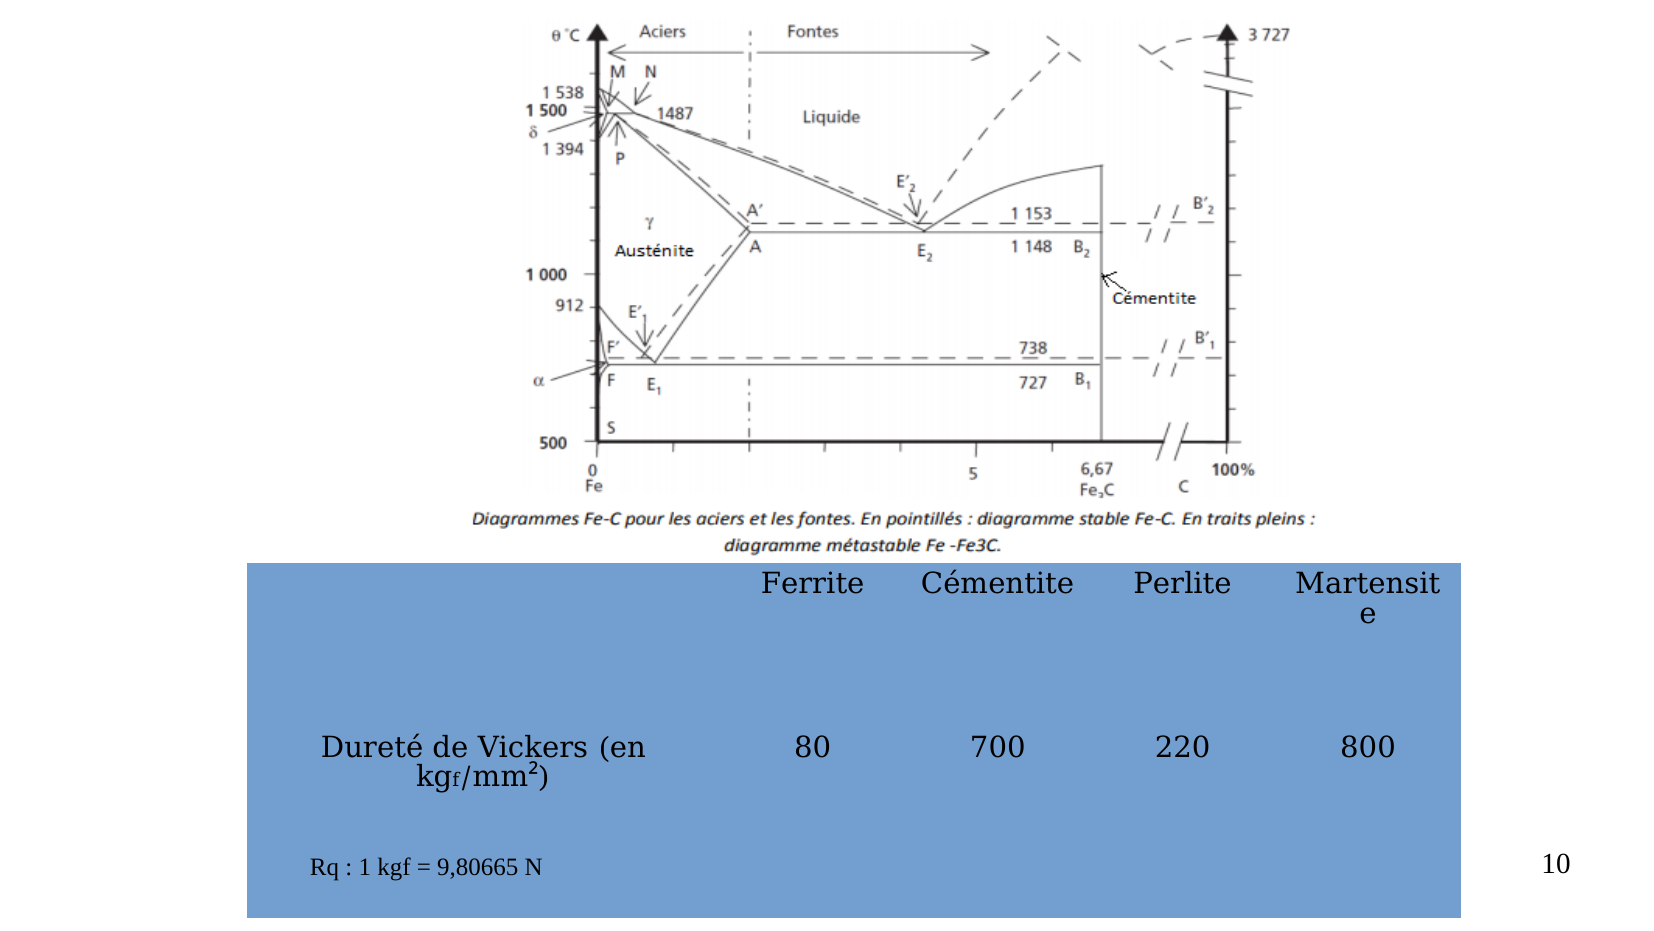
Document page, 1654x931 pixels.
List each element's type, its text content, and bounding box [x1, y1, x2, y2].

table_header Perlite [1090, 563, 1275, 726]
table_cell 220 [1090, 726, 1275, 845]
text_box Rq : 1 kgf = 9,80665 N [295, 845, 1276, 931]
table_header [247, 563, 720, 726]
table_header Cémentite [905, 563, 1090, 726]
table_cell Dureté de Vickers (en kgf/mm²) [247, 726, 720, 918]
table_cell 700 [905, 726, 1090, 845]
picture [377, 0, 1394, 563]
table_cell 800 [1275, 726, 1461, 918]
table_header Martensite [1275, 563, 1461, 726]
table_header Ferrite [720, 563, 905, 726]
table_cell 80 [720, 726, 905, 845]
